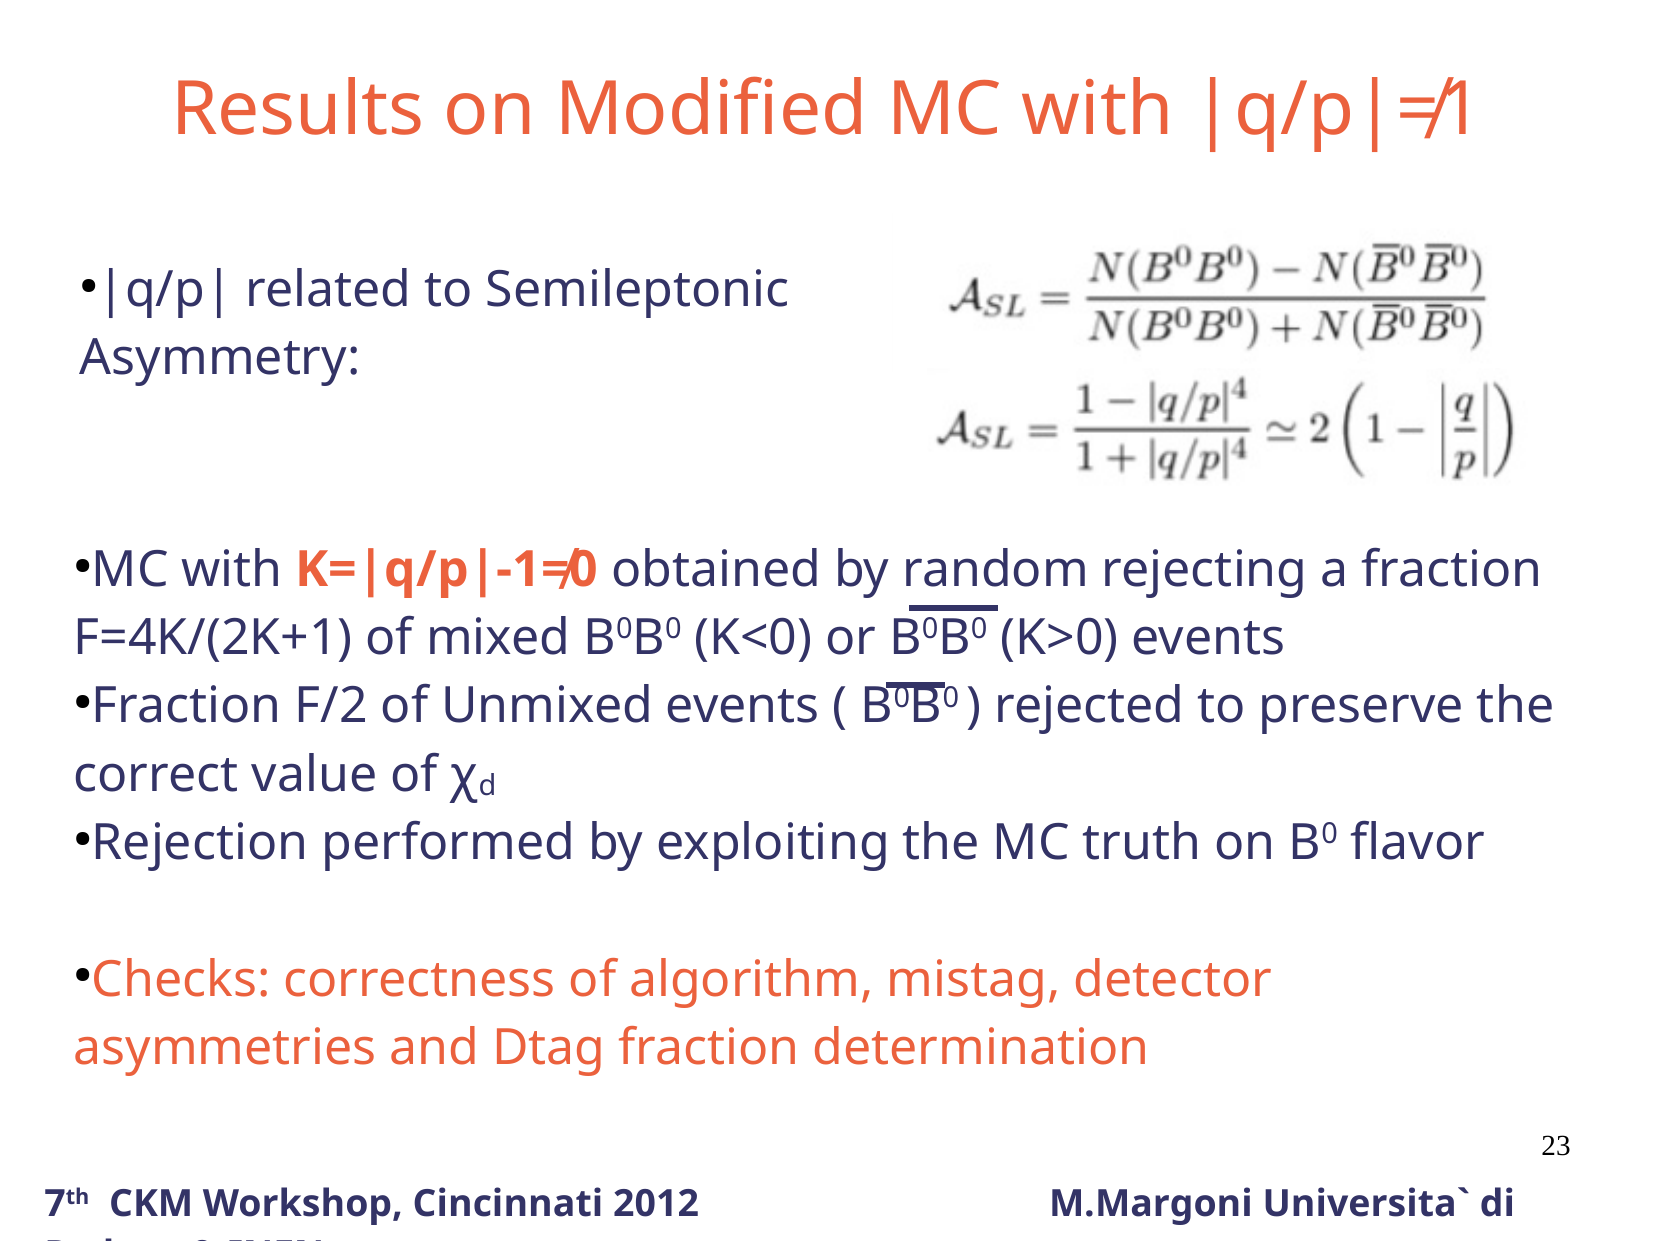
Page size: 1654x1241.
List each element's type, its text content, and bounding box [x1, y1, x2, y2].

text_box |q/p| related to Semileptonic Asymmetry: [64, 245, 927, 416]
title Results on Modified MC with |q/p|≠1 [53, 9, 1601, 202]
picture [891, 213, 1536, 502]
text_box 7th CKM Workshop, Cincinnati 2012 M.Margoni Universita` di Padova & INFN [29, 1169, 1625, 1241]
text_box MC with K=|q/p|-1≠0 obtained by random rejecting a fraction F=4K/(2K+1) of mixed B0B0 (K<0) or B0B0 (K>0) events Fraction F/2 of Unmixed events ( B0B0 ) rejected to preserve the correct value of χd Rejection performed by exploiting the MC truth on B0 flavor Checks: correctness of algorithm, mistag, detector asymmetries and Dtag fraction determination [59, 525, 1595, 1169]
